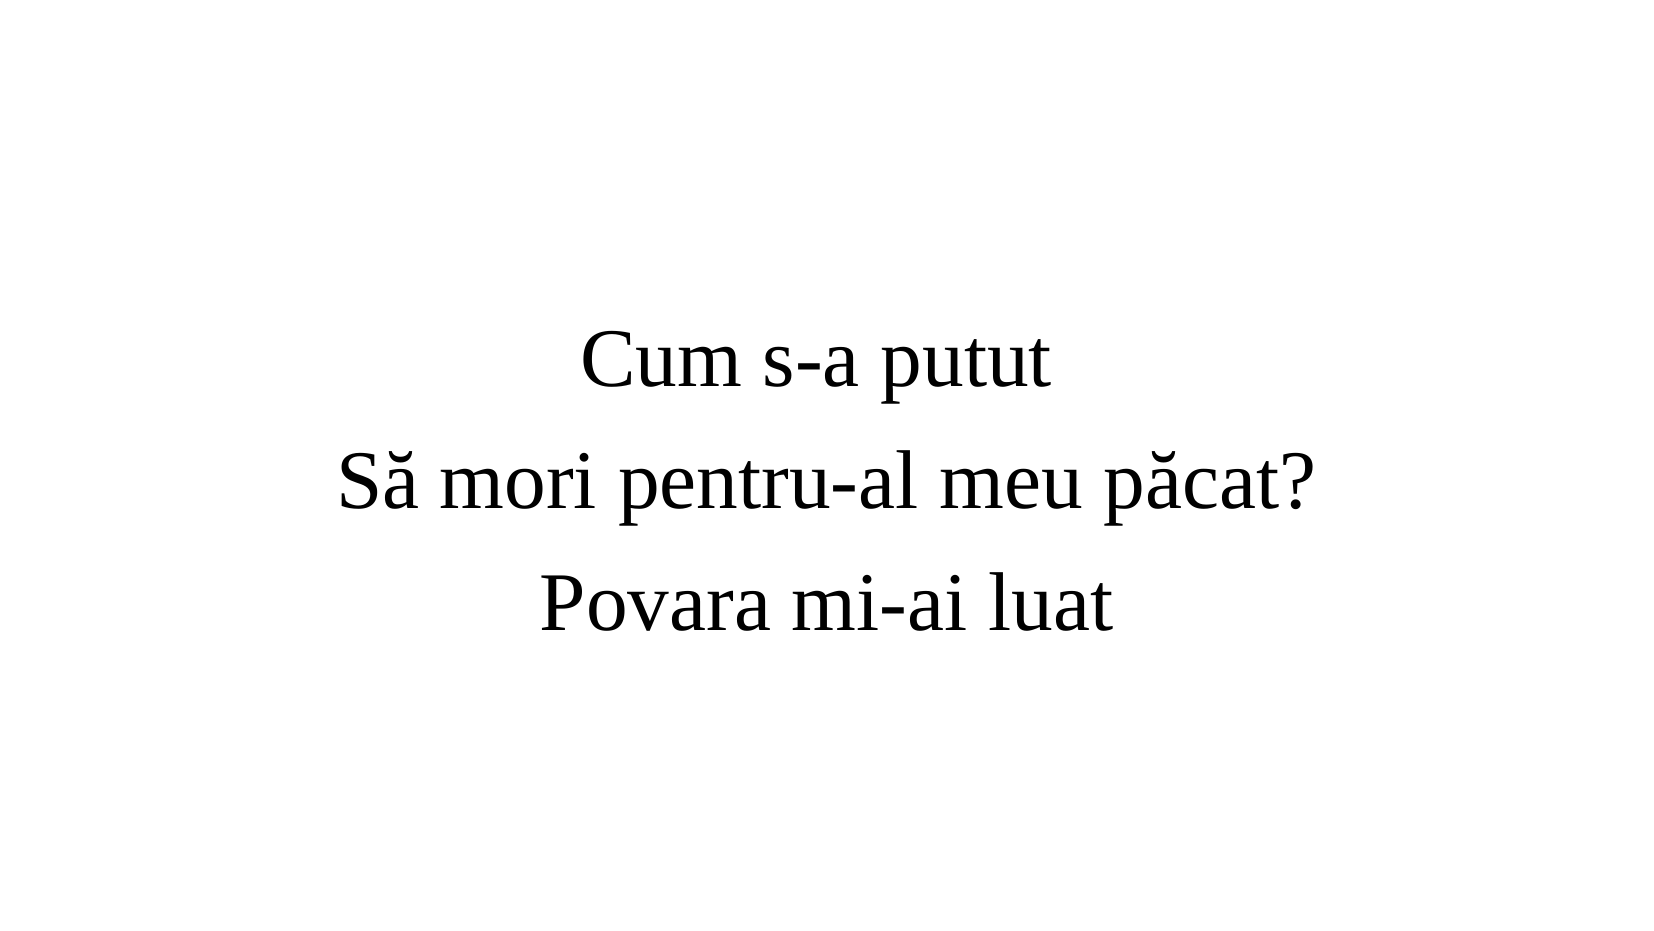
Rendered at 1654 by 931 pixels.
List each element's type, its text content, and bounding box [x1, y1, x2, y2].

subtitle Cum s-a putut Să mori pentru-al meu păcat? Povara mi-ai luat [118, 300, 1536, 650]
